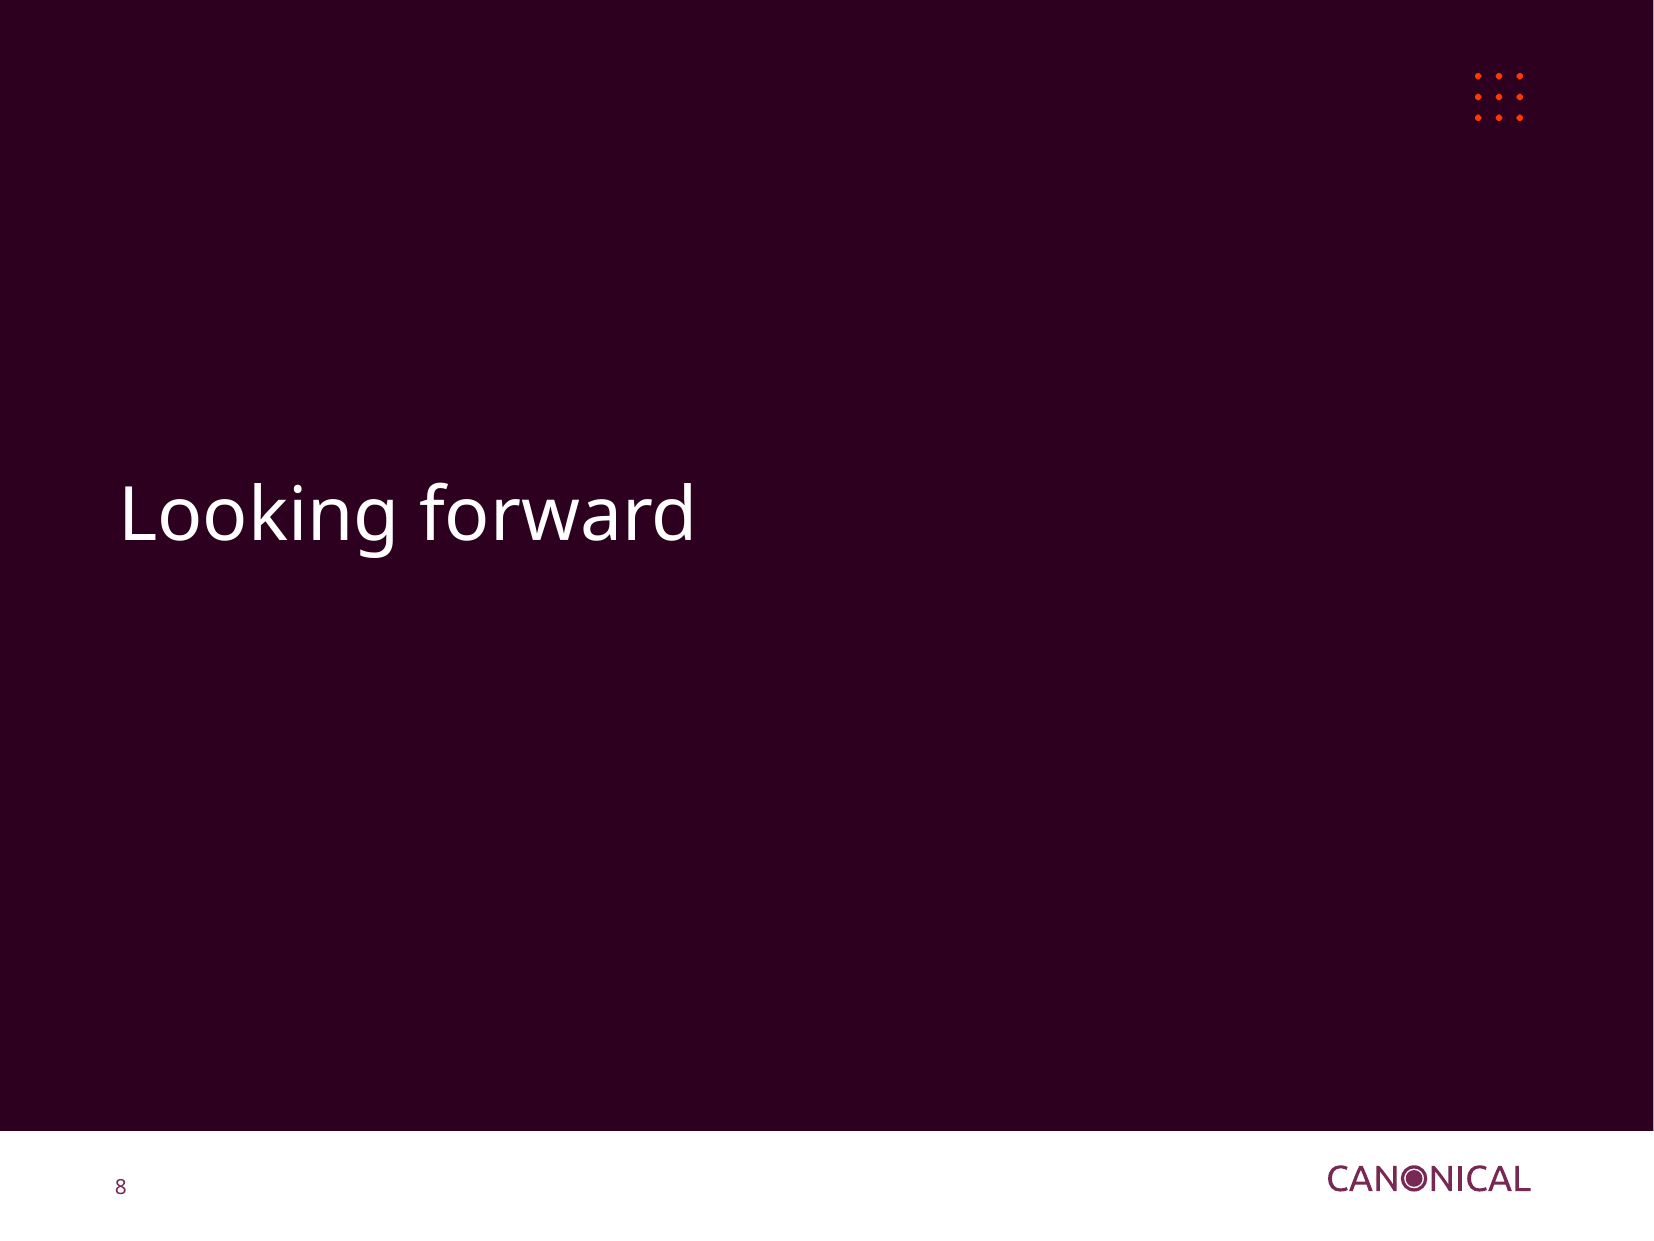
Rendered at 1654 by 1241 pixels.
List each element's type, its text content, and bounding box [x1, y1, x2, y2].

picture [0, 0, 1654, 1131]
title Looking forward [118, 338, 1508, 686]
